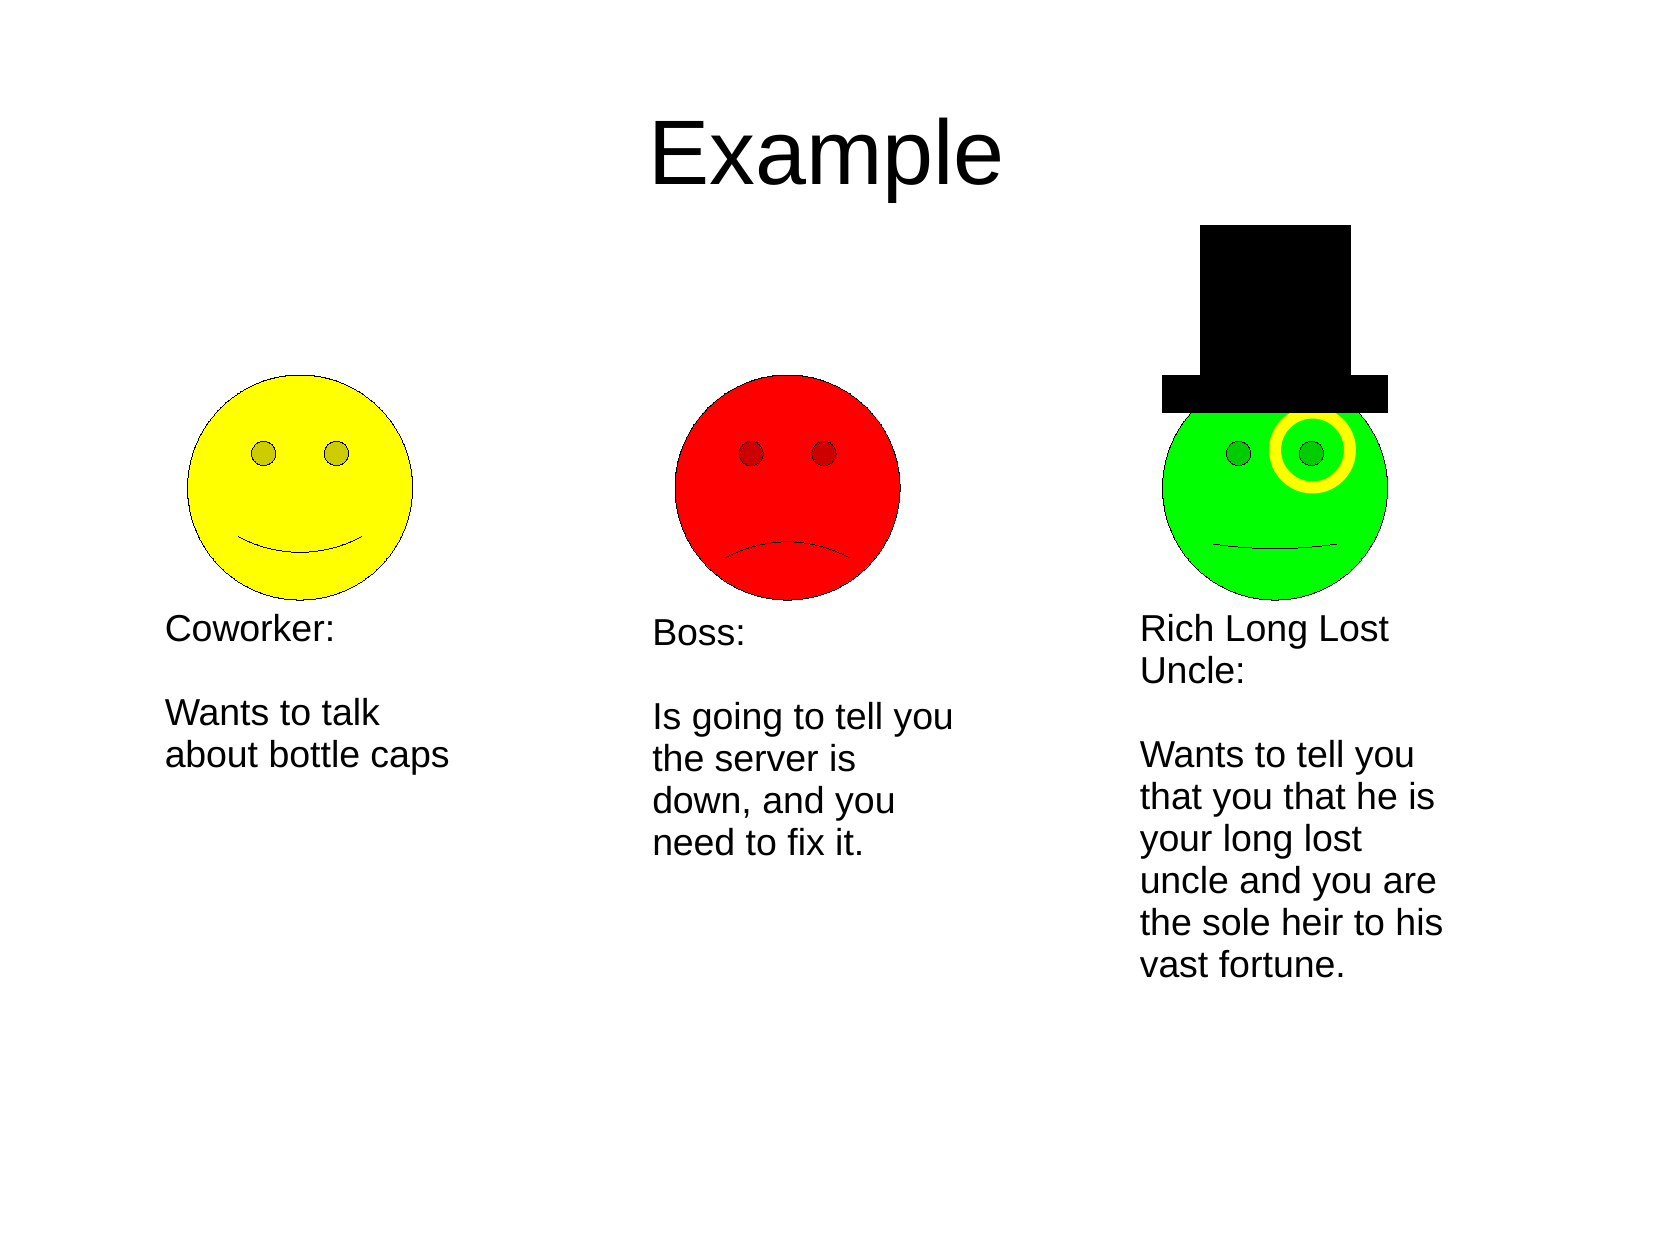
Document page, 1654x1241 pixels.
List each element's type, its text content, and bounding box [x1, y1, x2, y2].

text_box [675, 375, 901, 601]
title Example [82, 49, 1571, 257]
text_box [187, 375, 413, 600]
text_box Boss: Is going to tell you the server is down, and you need to fix it. [637, 604, 976, 872]
text_box Coworker: Wants to talk about bottle caps [150, 600, 488, 783]
text_box [1162, 225, 1388, 600]
text_box Rich Long Lost Uncle: Wants to tell you that you that he is your long lost uncle and you are the sole heir to his vast fortune. [1125, 600, 1463, 993]
